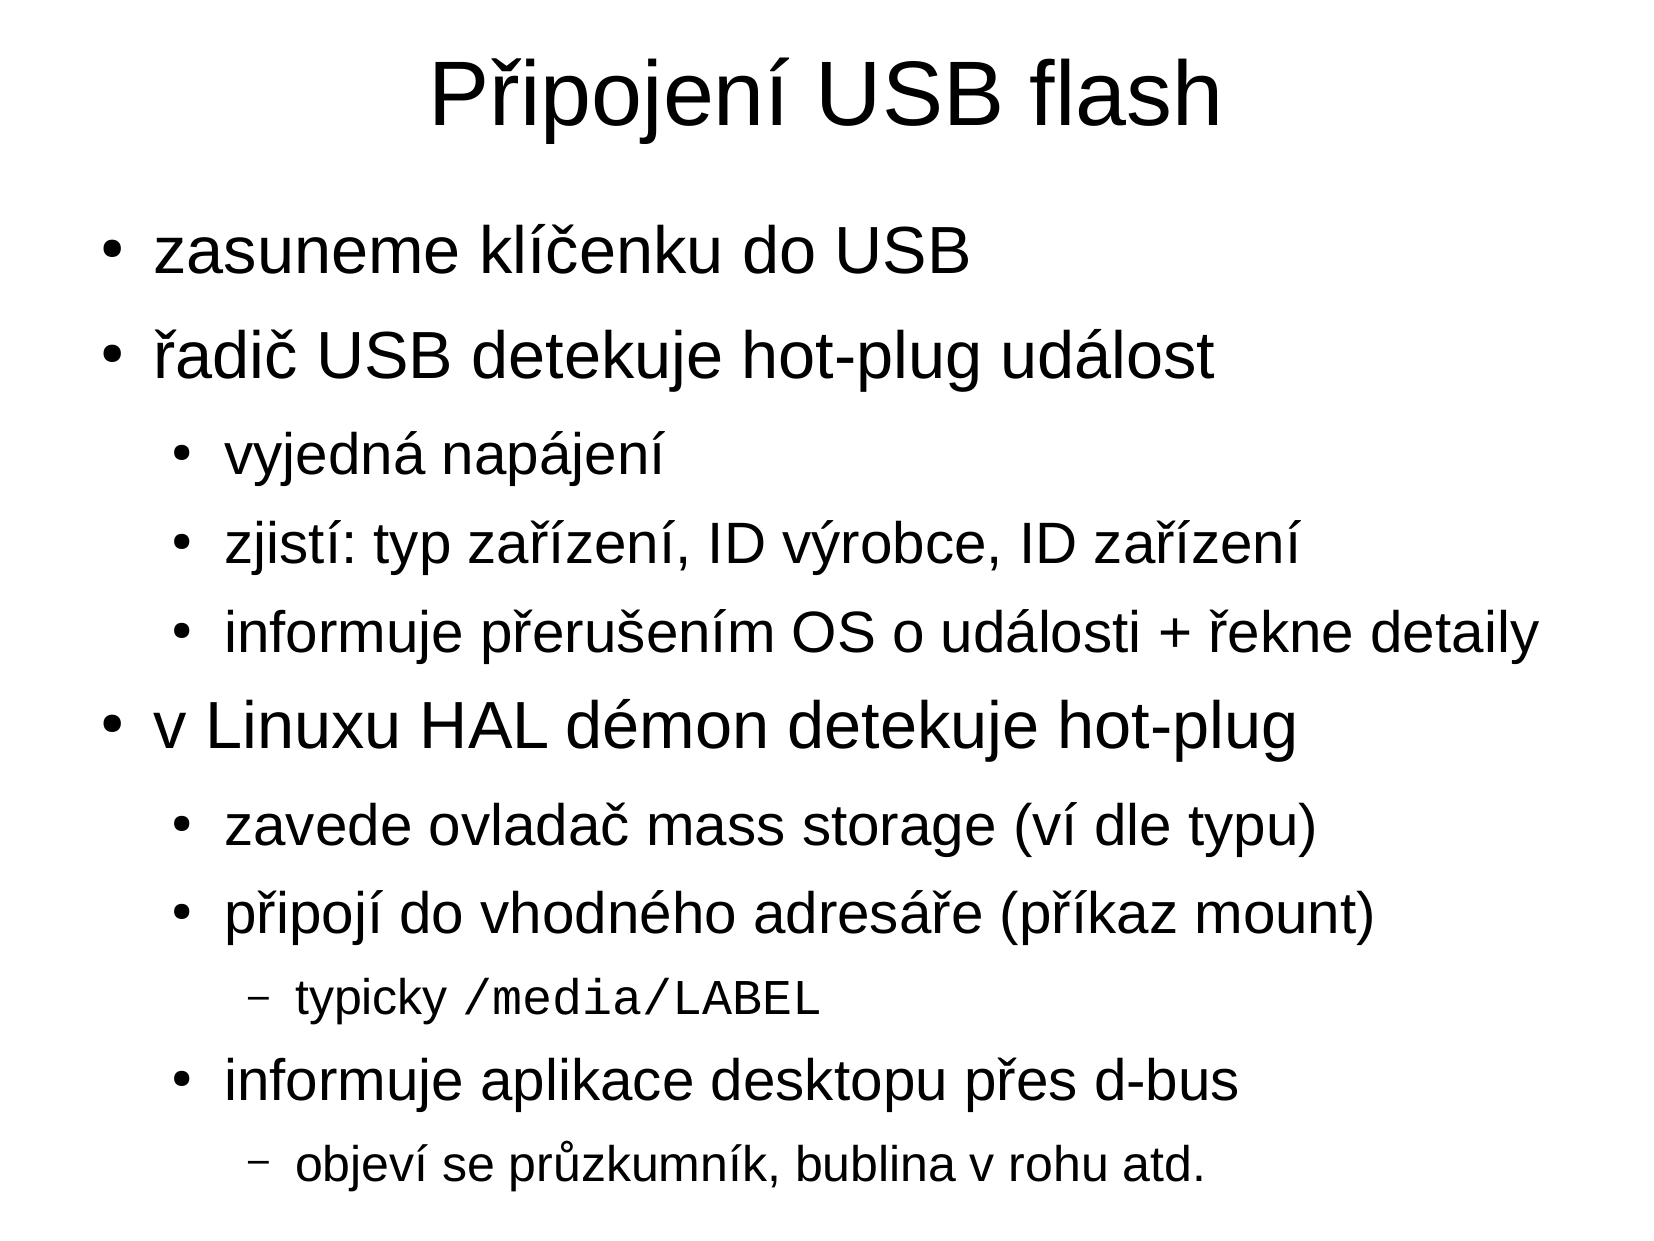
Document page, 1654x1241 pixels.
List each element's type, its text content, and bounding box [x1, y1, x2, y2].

title Připojení USB flash [82, 0, 1571, 191]
list zasuneme klíčenku do USB řadič USB detekuje hot-plug událost vyjedná napájení zjistí: typ zařízení, ID výrobce, ID zařízení informuje přerušením OS o události + řekne detaily v Linuxu HAL démon detekuje hot-plug zavede ovladač mass storage (ví dle typu) připojí do vhodného adresáře (příkaz mount) typicky /media/LABEL informuje aplikace desktopu přes d-bus objeví se průzkumník, bublina v rohu atd. [82, 213, 1571, 1192]
